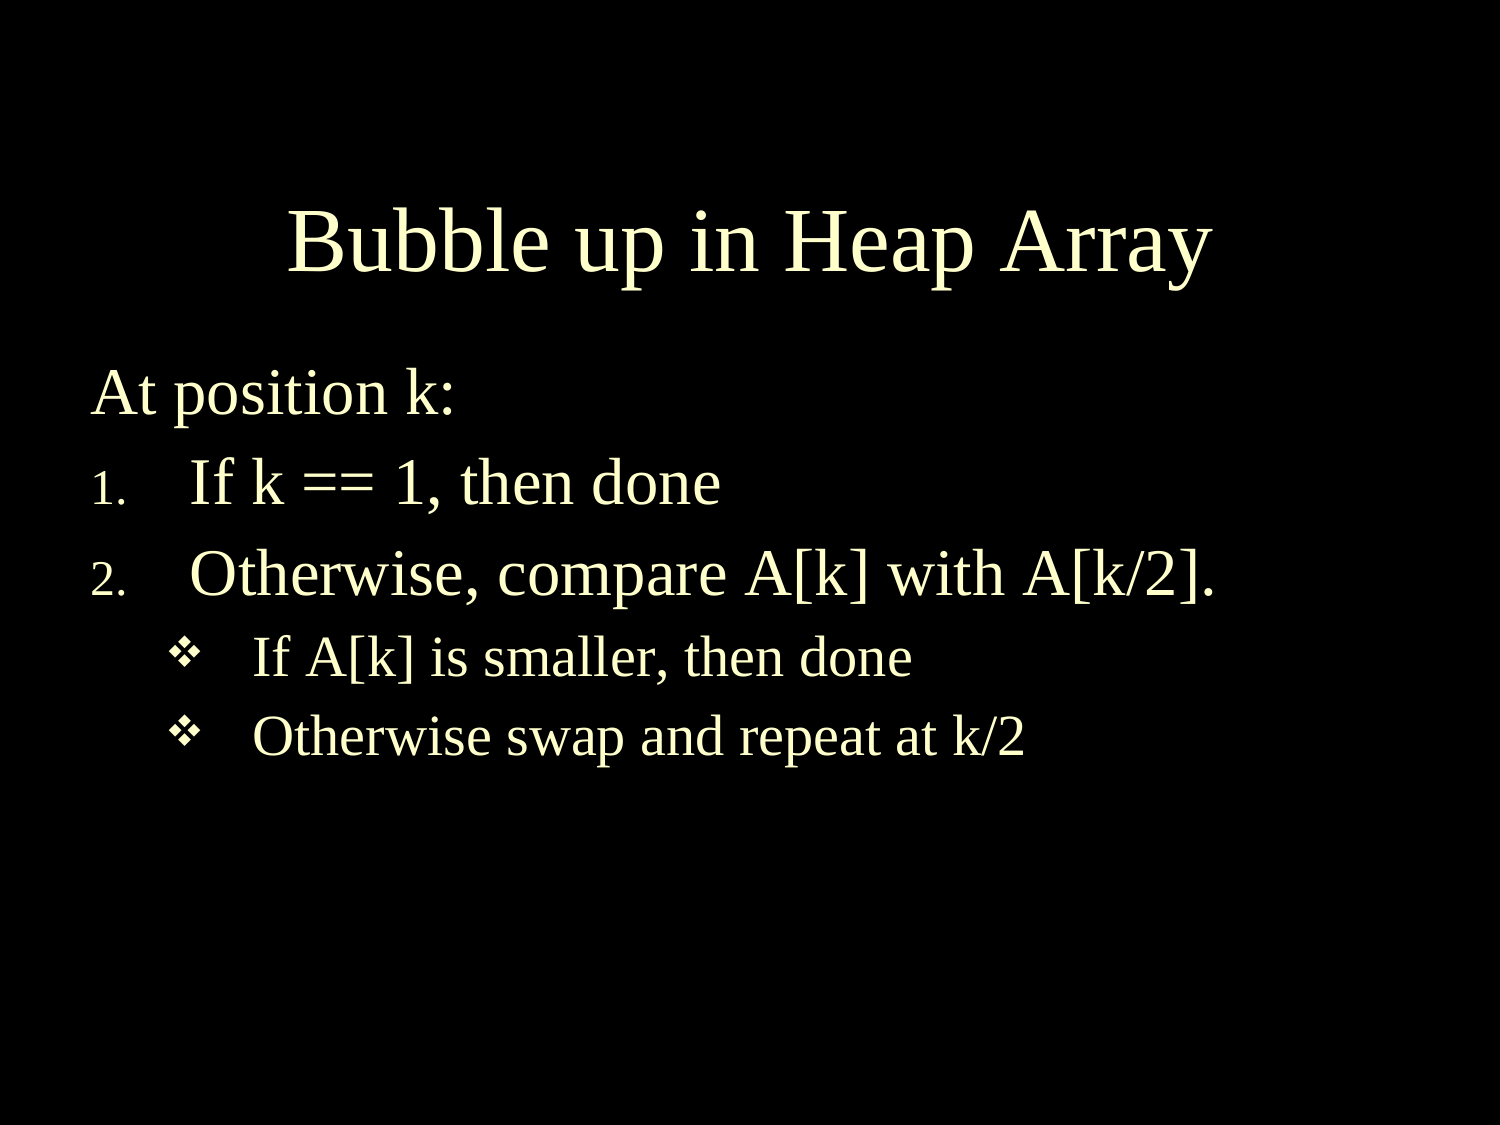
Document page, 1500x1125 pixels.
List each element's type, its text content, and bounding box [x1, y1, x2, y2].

list At position k: If k == 1, then done Otherwise, compare A[k] with A[k/2]. If A[k] is smaller, then done Otherwise swap and repeat at k/2 [75, 347, 1482, 1026]
title Bubble up in Heap Array [22, 145, 1480, 336]
